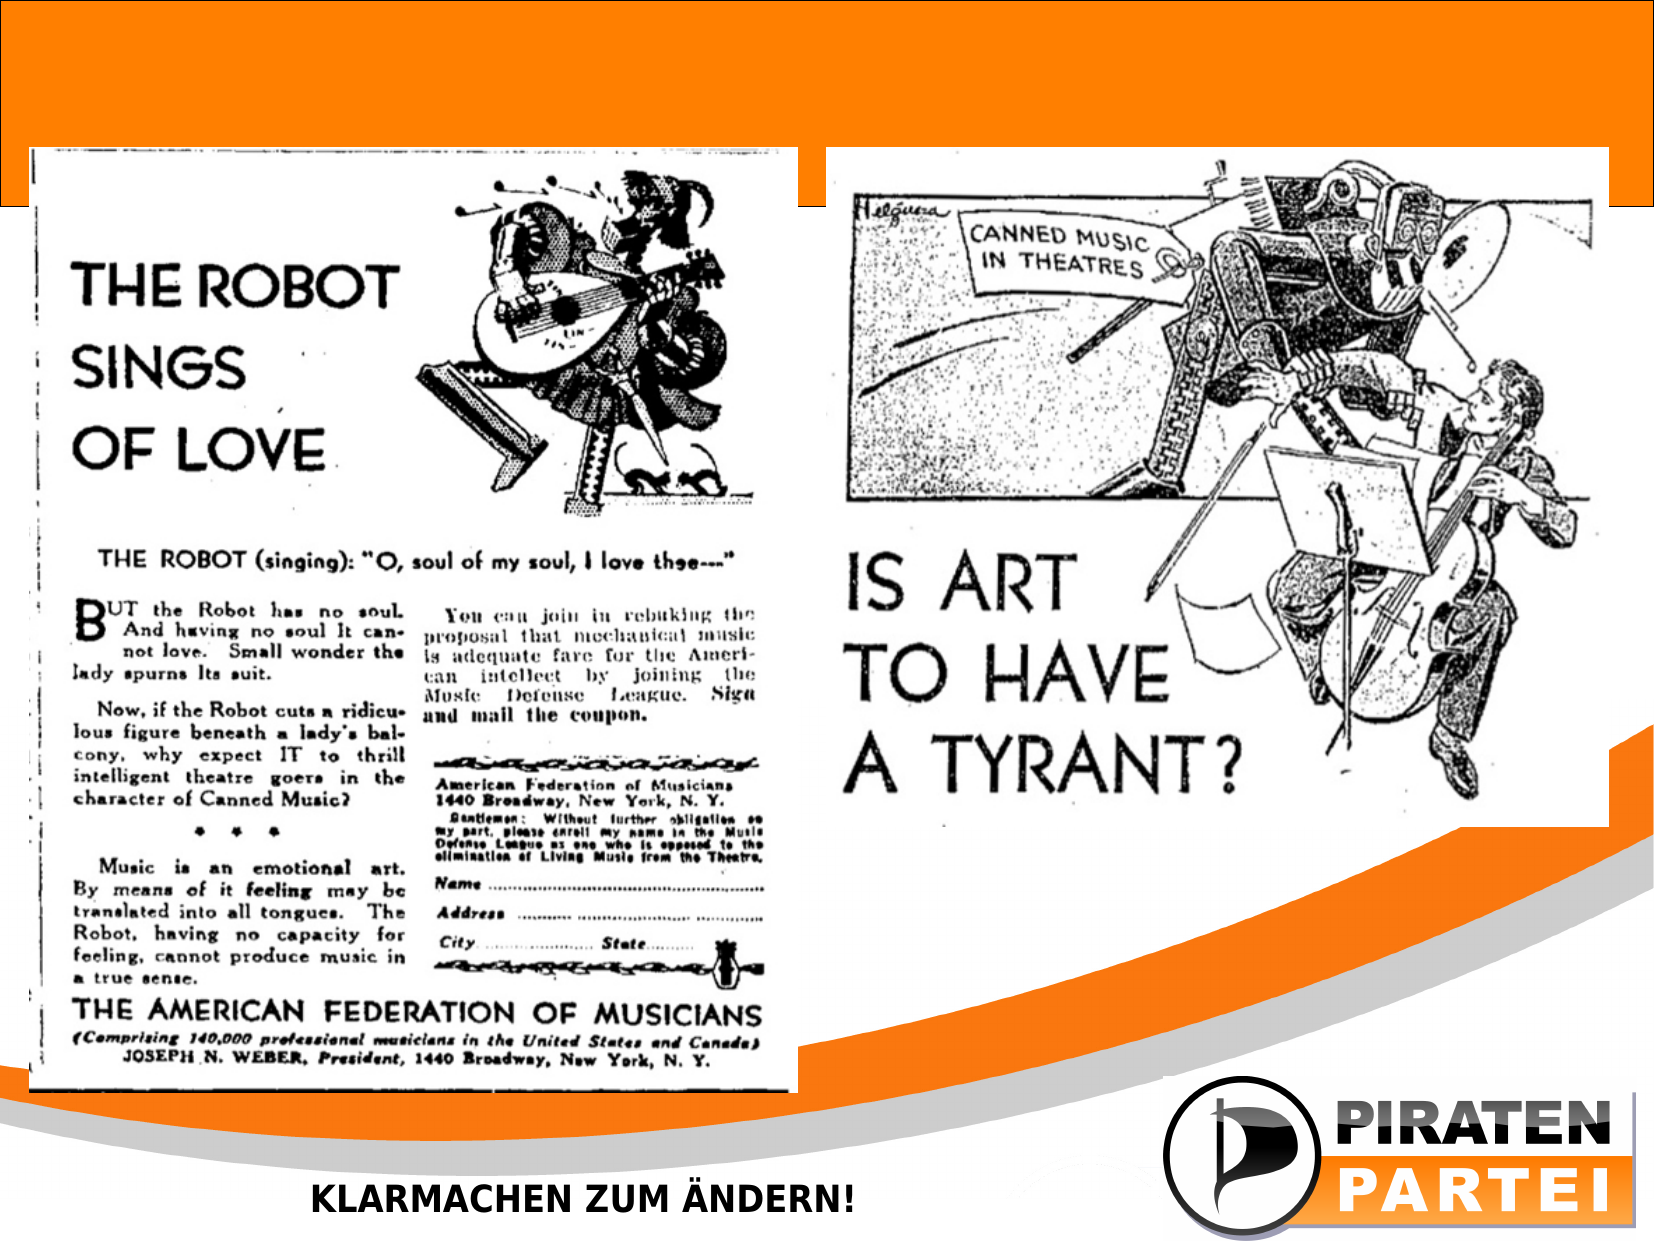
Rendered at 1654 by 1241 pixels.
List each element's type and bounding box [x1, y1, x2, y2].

picture [745, 1190, 756, 1199]
picture [392, 1190, 399, 1197]
picture [0, 147, 1654, 1241]
picture [796, 1190, 803, 1197]
